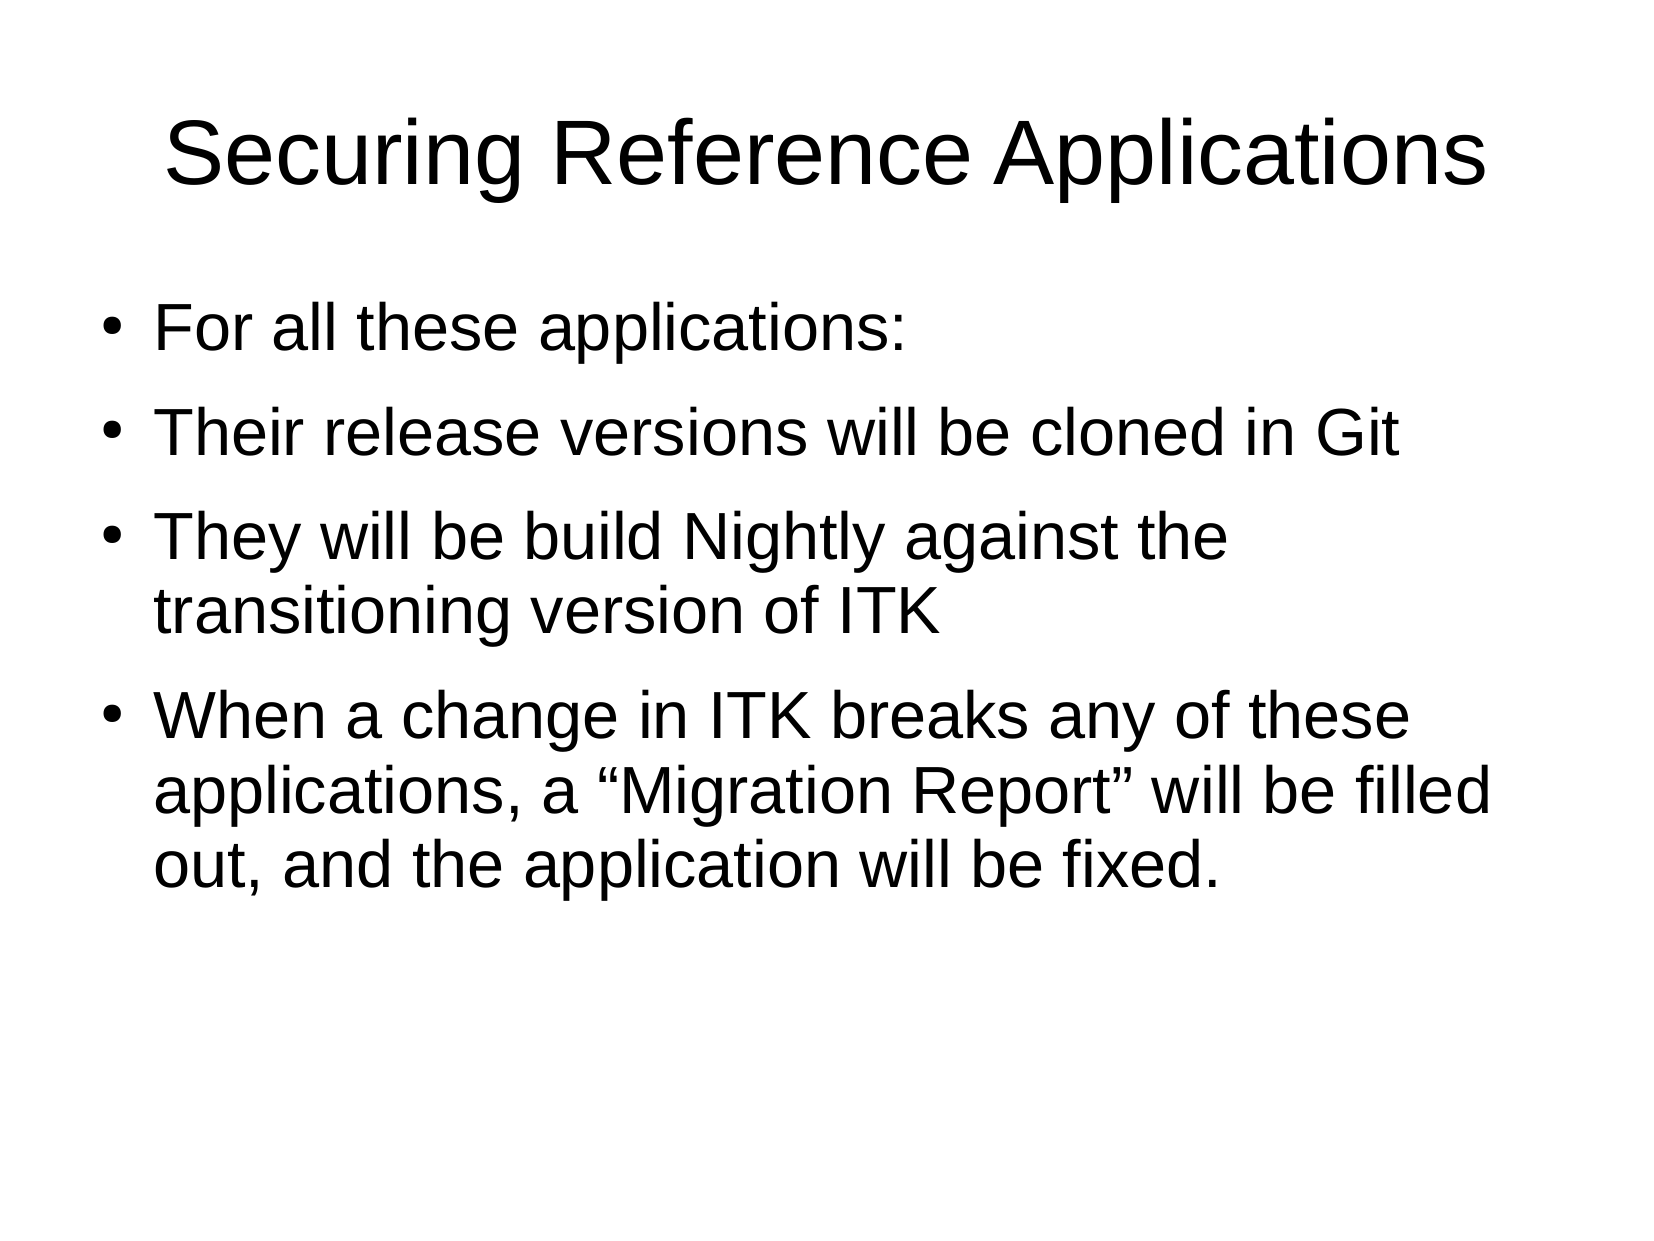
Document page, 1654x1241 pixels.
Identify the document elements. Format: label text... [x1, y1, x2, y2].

title Securing Reference Applications [82, 49, 1571, 257]
list For all these applications: Their release versions will be cloned in Git They will be build Nightly against the transitioning version of ITK When a change in ITK breaks any of these applications, a “Migration Report” will be filled out, and the application will be fixed. [82, 290, 1571, 1109]
